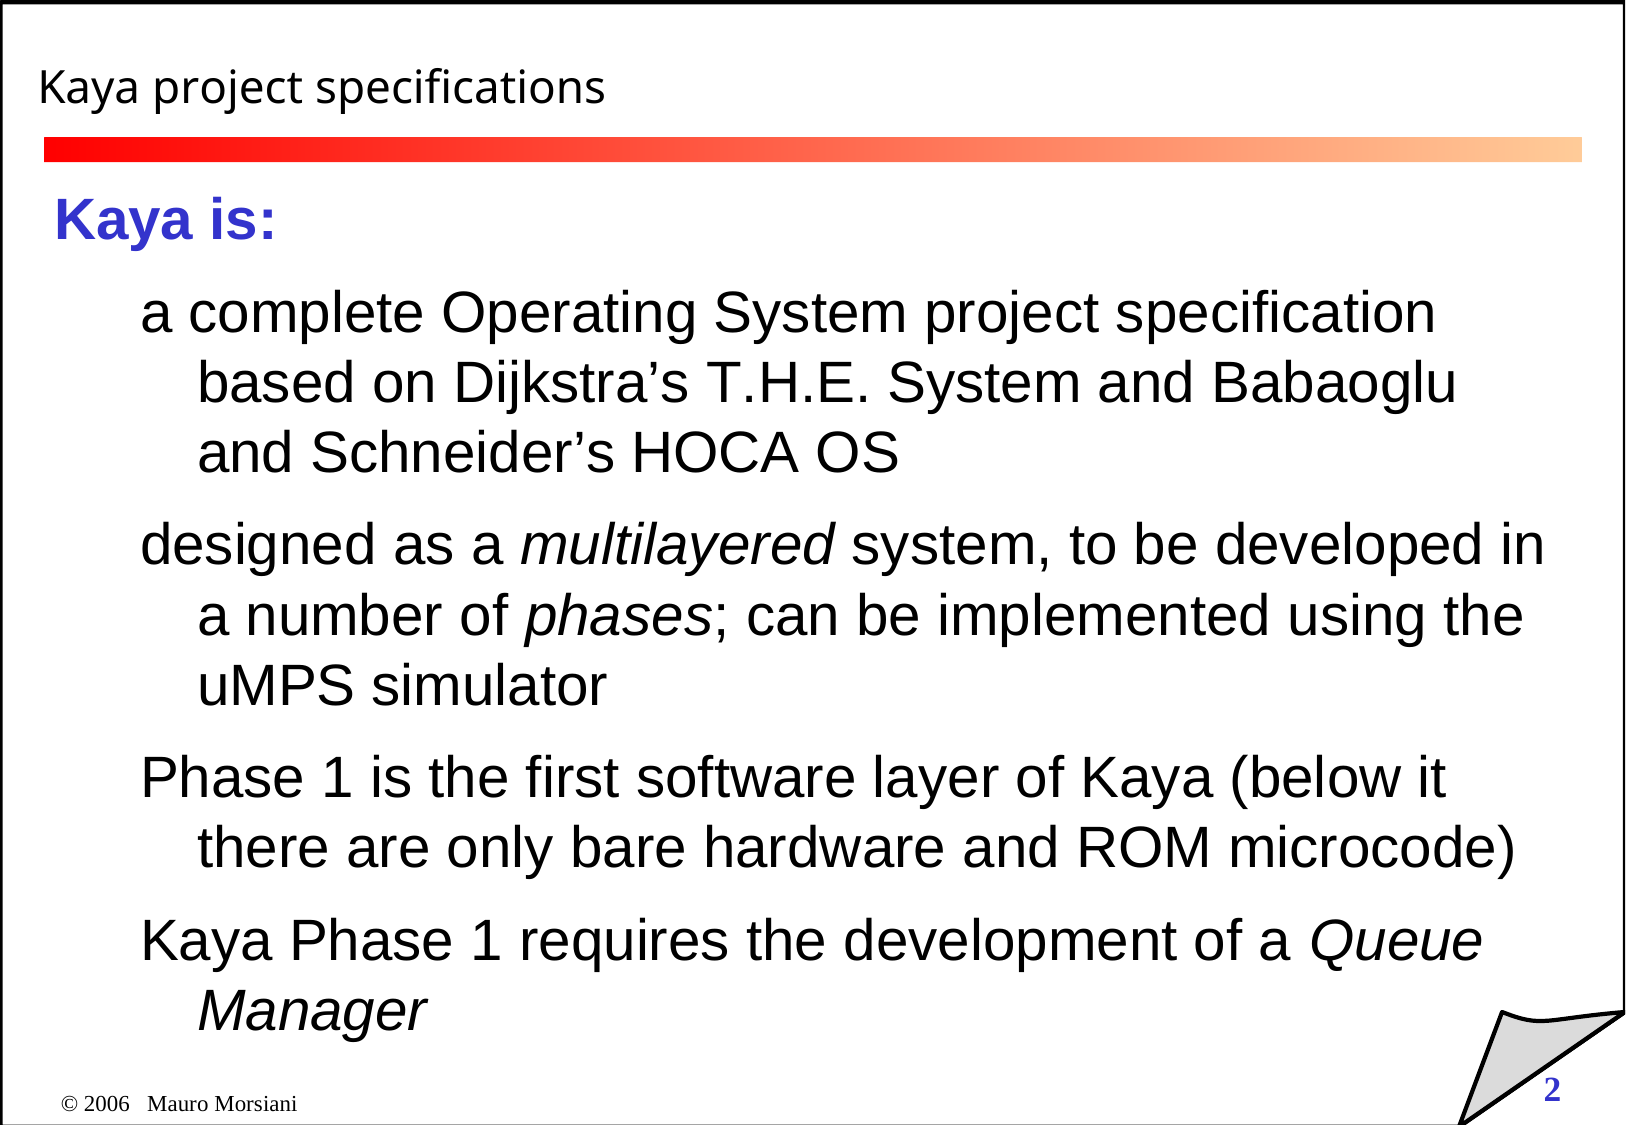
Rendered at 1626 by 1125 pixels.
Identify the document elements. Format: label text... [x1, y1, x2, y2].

title Kaya project specifications [37, 44, 1588, 131]
list Kaya is: a complete Operating System project specification based on Dijkstra’s T.H.E. System and Babaoglu and Schneider’s HOCA OS designed as a multilayered system, to be developed in a number of phases; can be implemented using the uMPS simulator Phase 1 is the first software layer of Kaya (below it there are only bare hardware and ROM microcode) Kaya Phase 1 requires the development of a Queue Manager [54, 187, 1571, 1124]
